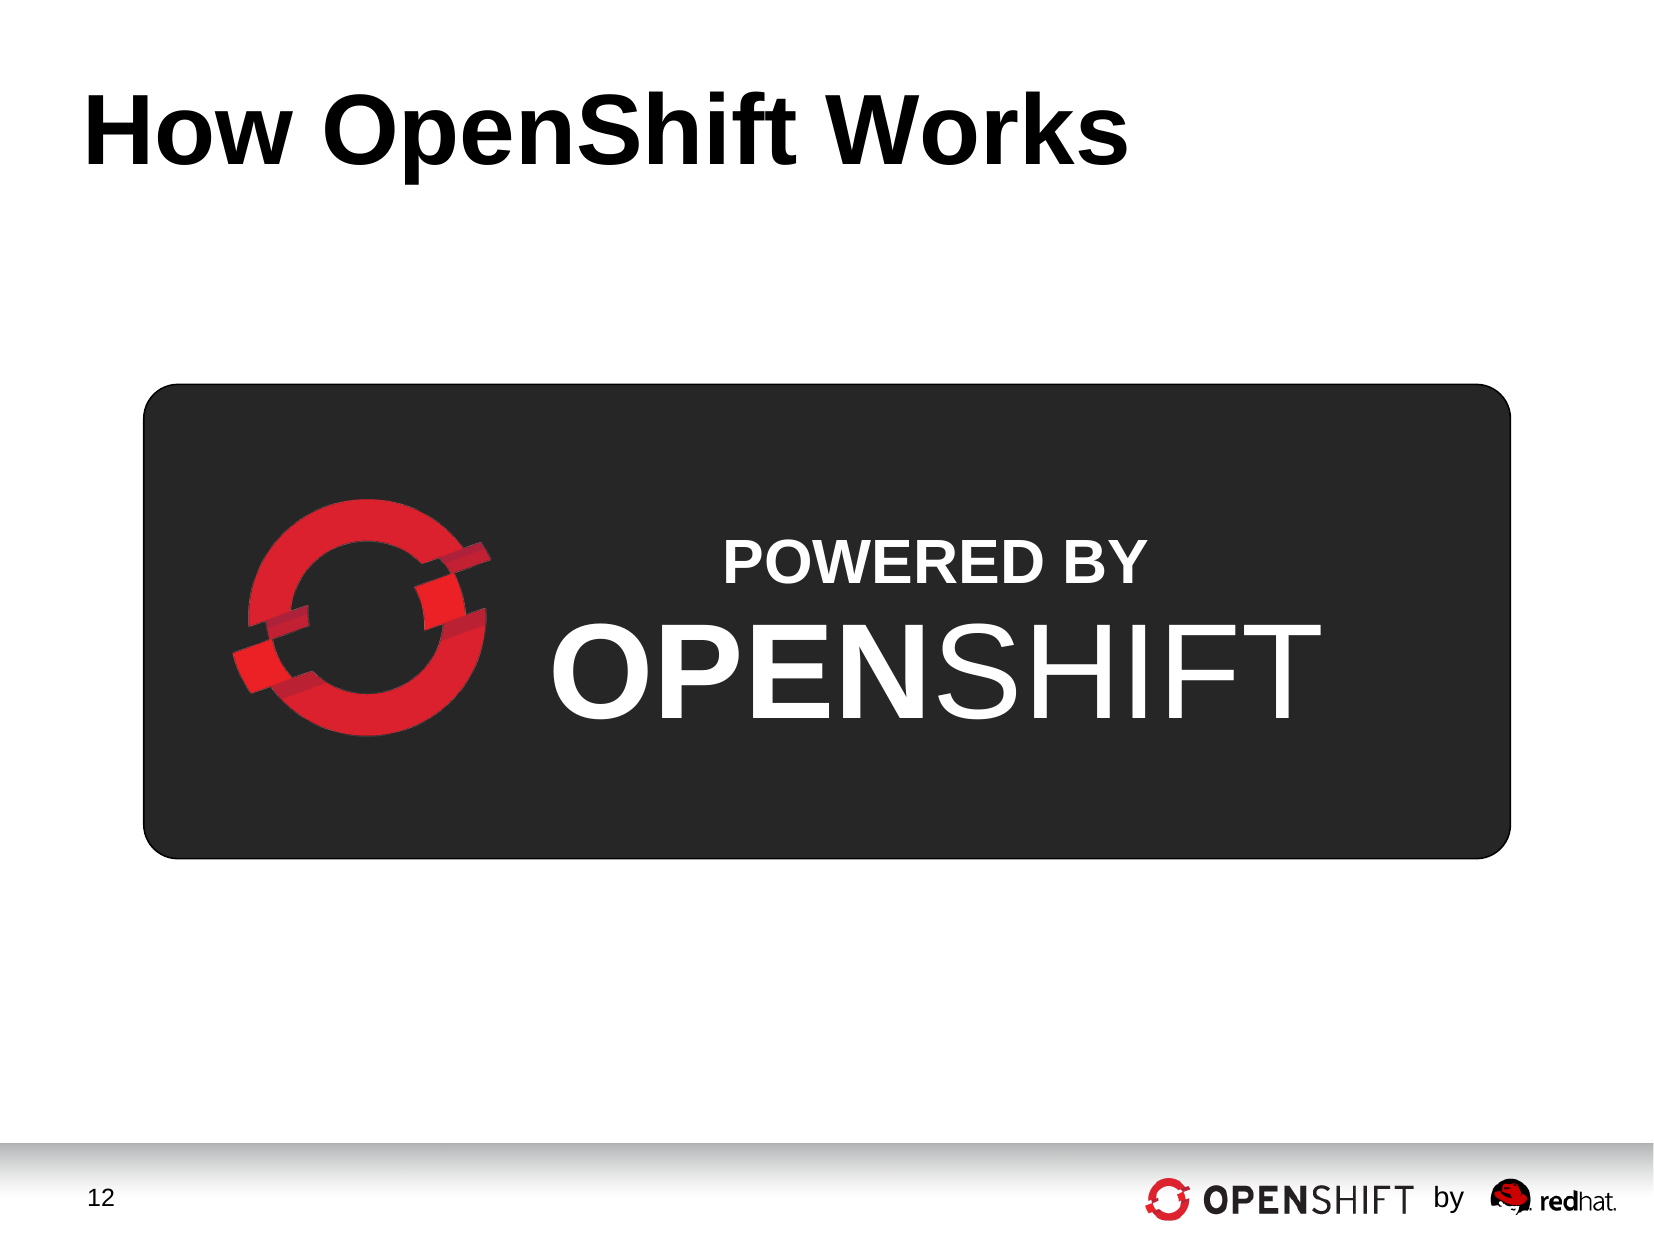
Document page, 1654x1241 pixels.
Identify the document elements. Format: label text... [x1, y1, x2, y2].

title How OpenShift Works [82, 37, 1571, 225]
text_box POWERED BY OPENSHIFT [388, 505, 1485, 772]
picture [0, 1143, 1654, 1241]
picture [229, 499, 497, 744]
text_box [143, 384, 1511, 859]
